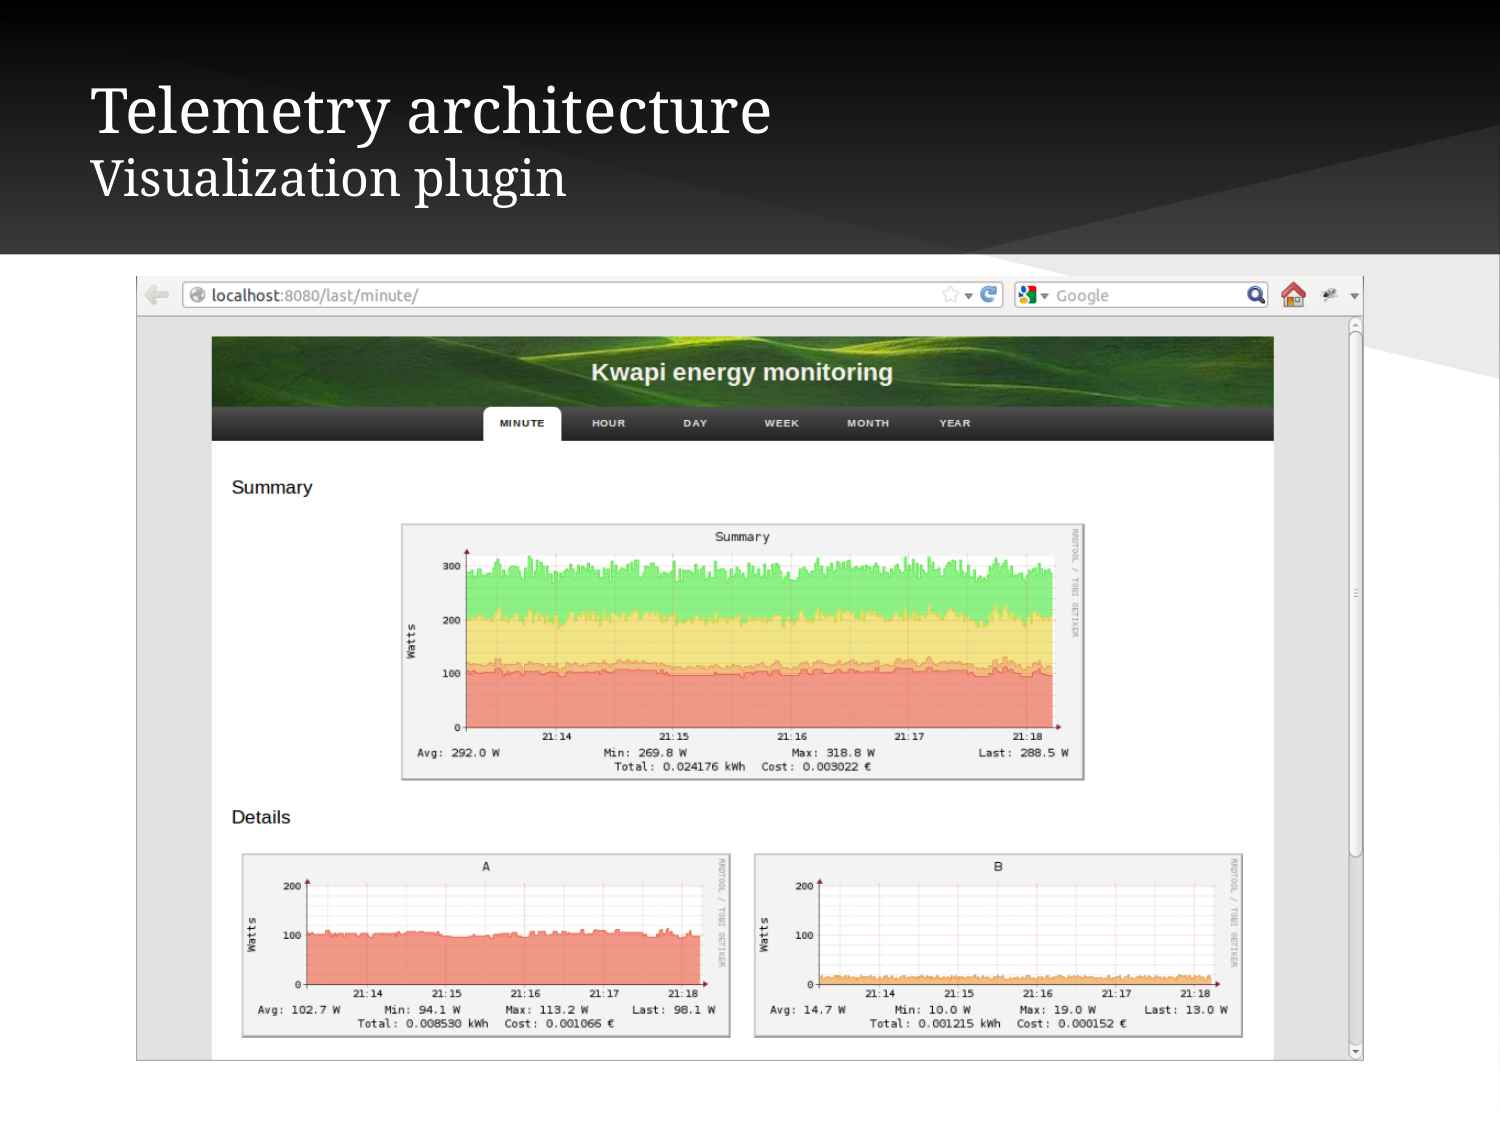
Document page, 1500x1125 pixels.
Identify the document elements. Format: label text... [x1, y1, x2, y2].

picture [136, 276, 1364, 1061]
title Telemetry architecture Visualization plugin [75, 45, 1425, 233]
